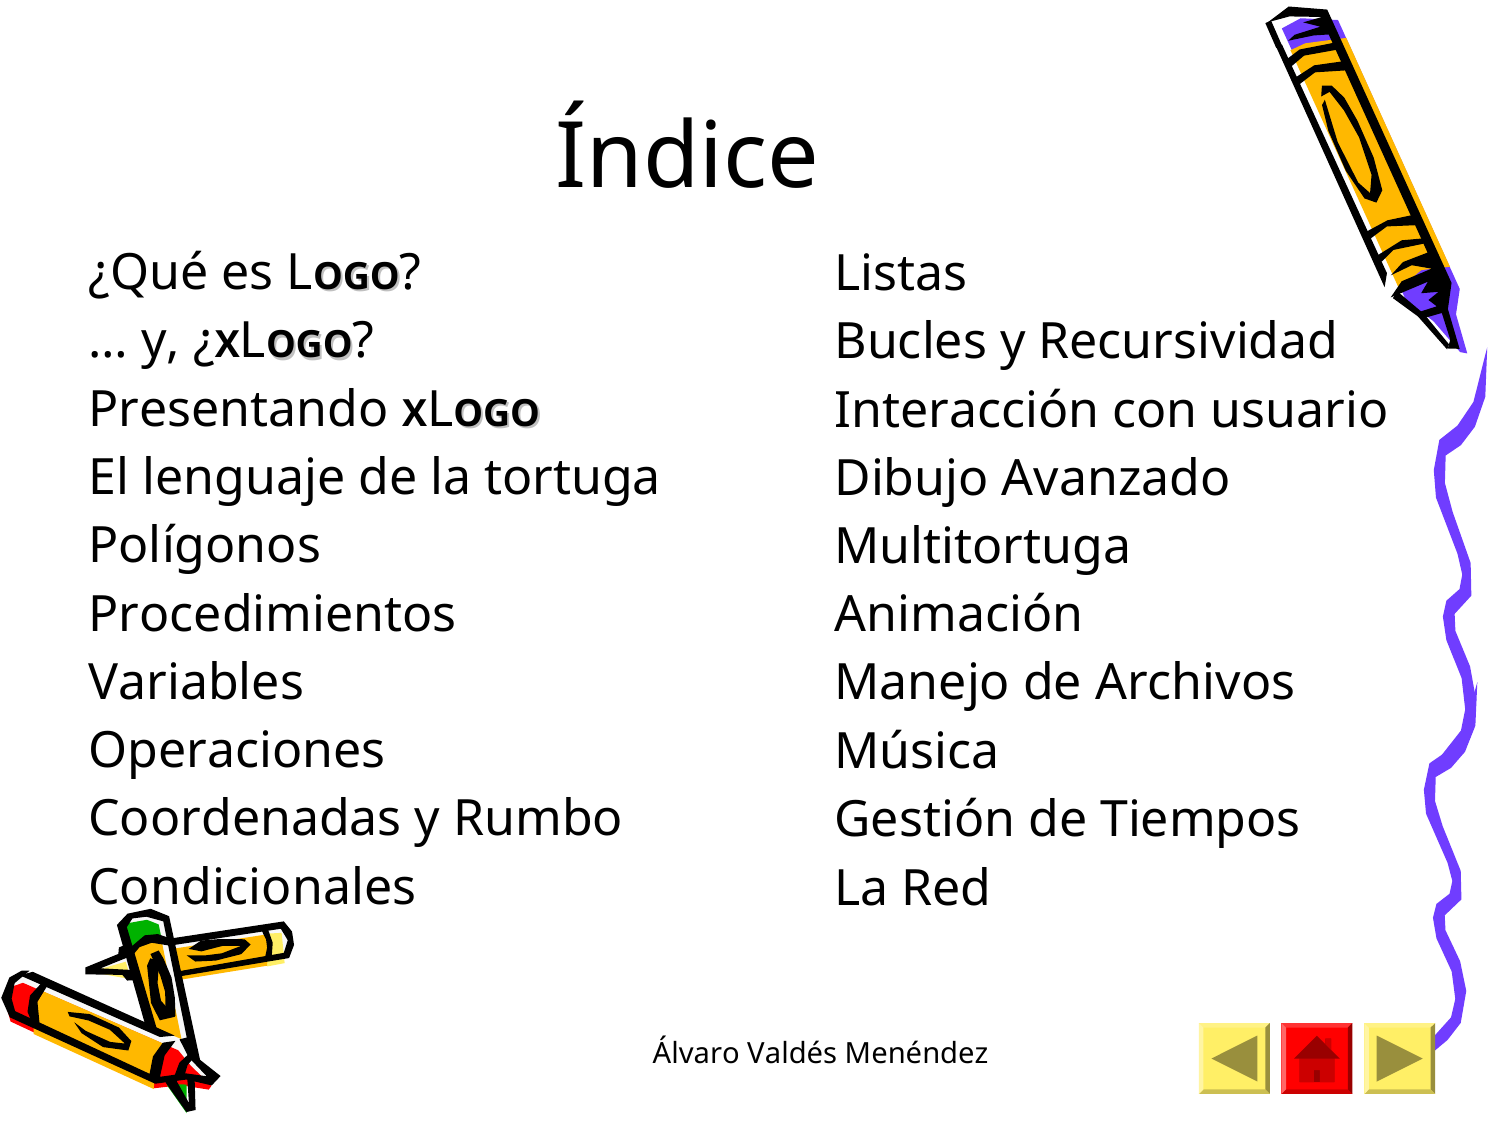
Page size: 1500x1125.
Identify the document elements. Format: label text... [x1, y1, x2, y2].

title Índice [123, 66, 1251, 223]
text_box [1283, 1023, 1353, 1094]
text_box [1366, 1023, 1436, 1094]
list ¿Qué es LOGO? … y, ¿XLOGO? Presentando XLOGO El lenguaje de la tortuga Polígonos Procedimientos Variables Operaciones Coordenadas y Rumbo Condicionales [88, 236, 786, 937]
text_box Listas Bucles y Recursividad Interacción con usuario Dibujo Avanzado Multitortuga Animación Manejo de Archivos Música Gestión de Tiempos La Red [819, 229, 1404, 928]
text_box [1200, 1023, 1270, 1094]
